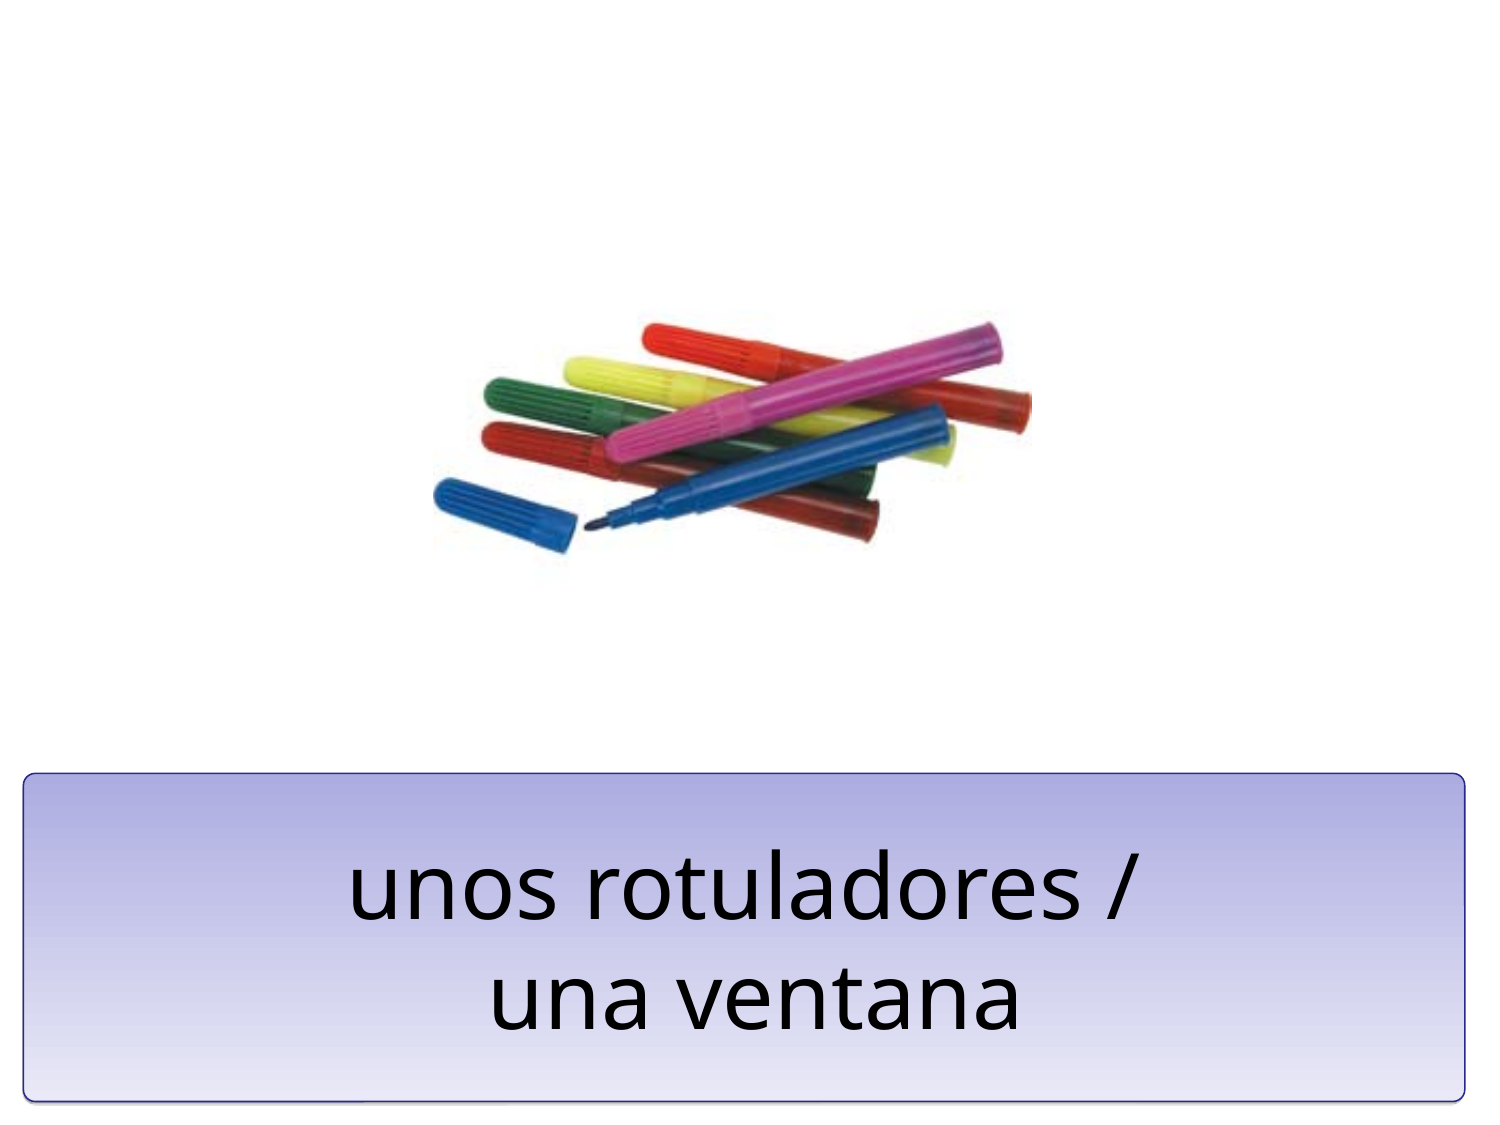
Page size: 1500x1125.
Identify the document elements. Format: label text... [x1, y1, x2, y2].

text_box unos rotuladores / una ventana [23, 773, 1465, 1102]
picture [433, 140, 1032, 739]
